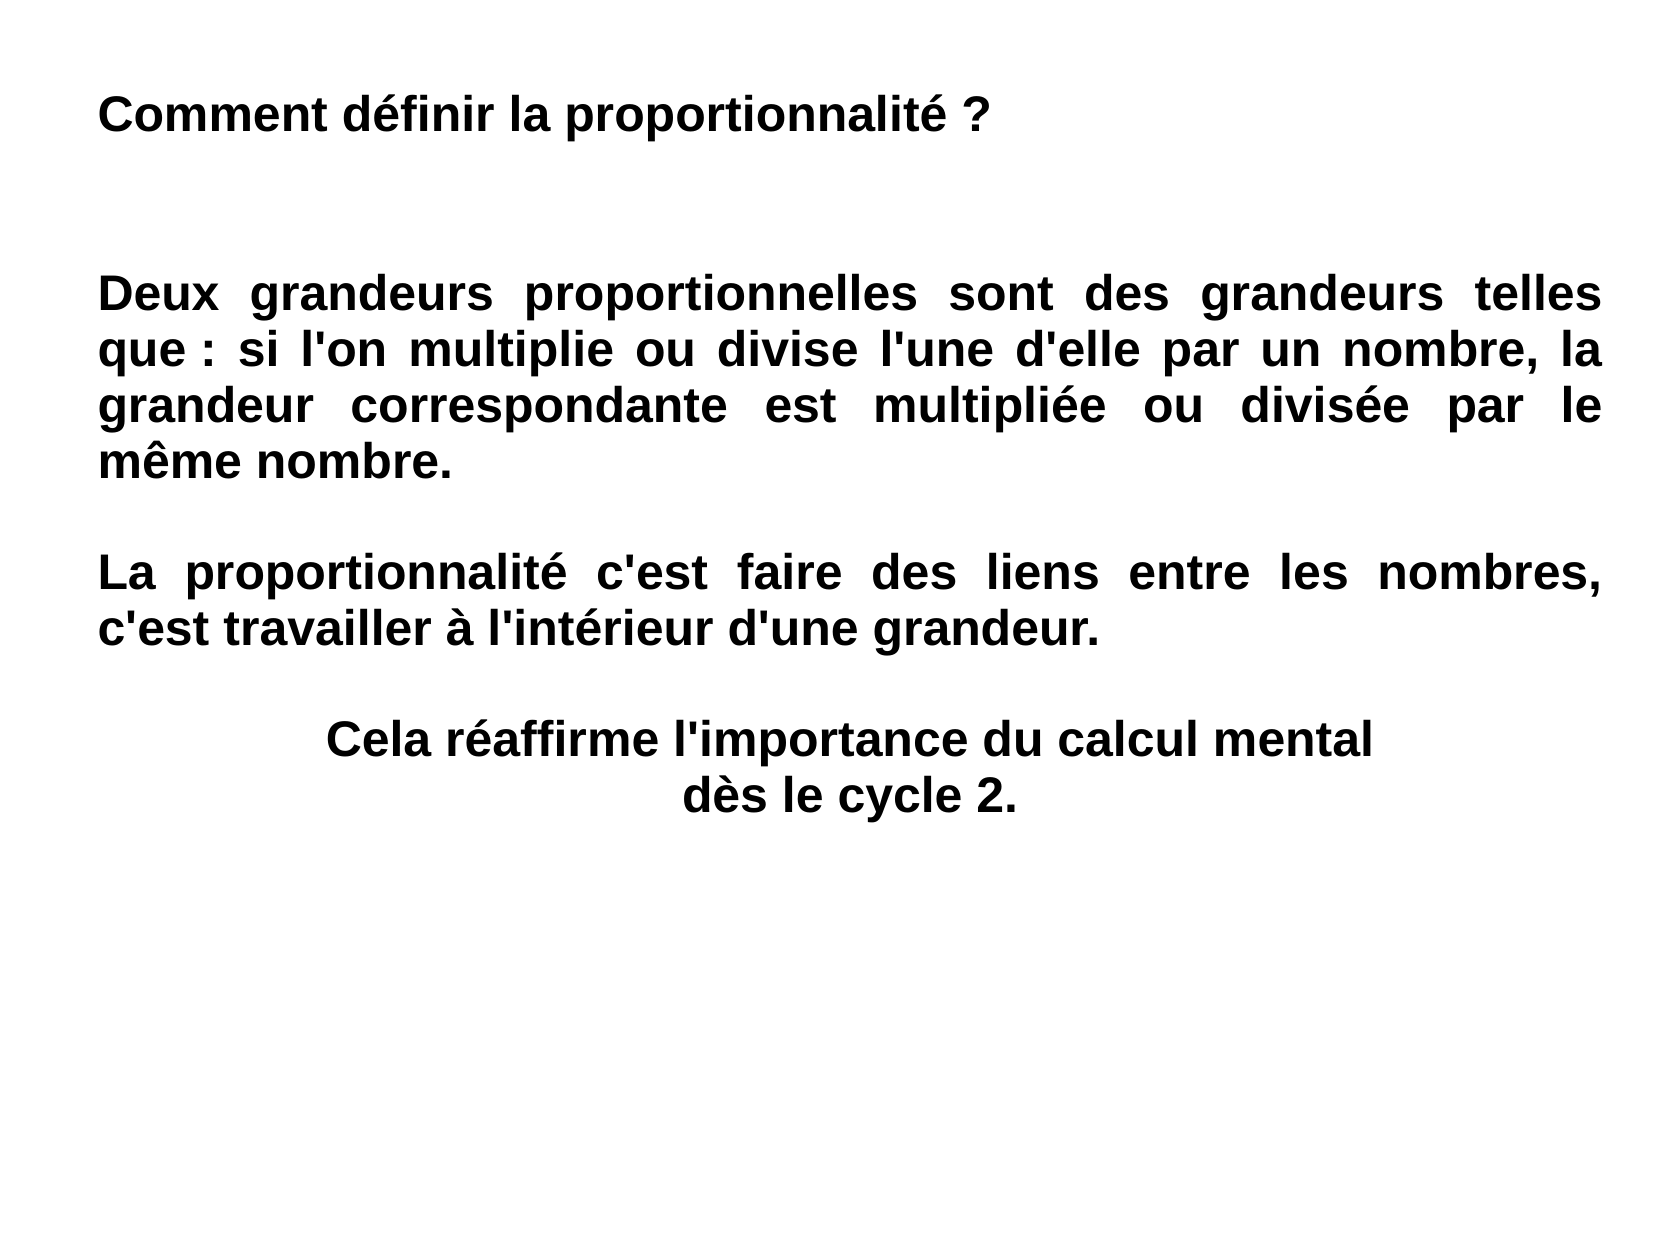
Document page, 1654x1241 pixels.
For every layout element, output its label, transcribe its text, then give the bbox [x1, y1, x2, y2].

text_box Deux grandeurs proportionnelles sont des grandeurs telles que : si l'on multiplie ou divise l'une d'elle par un nombre, la grandeur correspondante est multipliée ou divisée par le même nombre. La proportionnalité c'est faire des liens entre les nombres, c'est travailler à l'intérieur d'une grandeur. Cela réaffirme l'importance du calcul mental dès le cycle 2. [82, 258, 1619, 981]
text_box Comment définir la proportionnalité ? [82, 78, 1229, 154]
